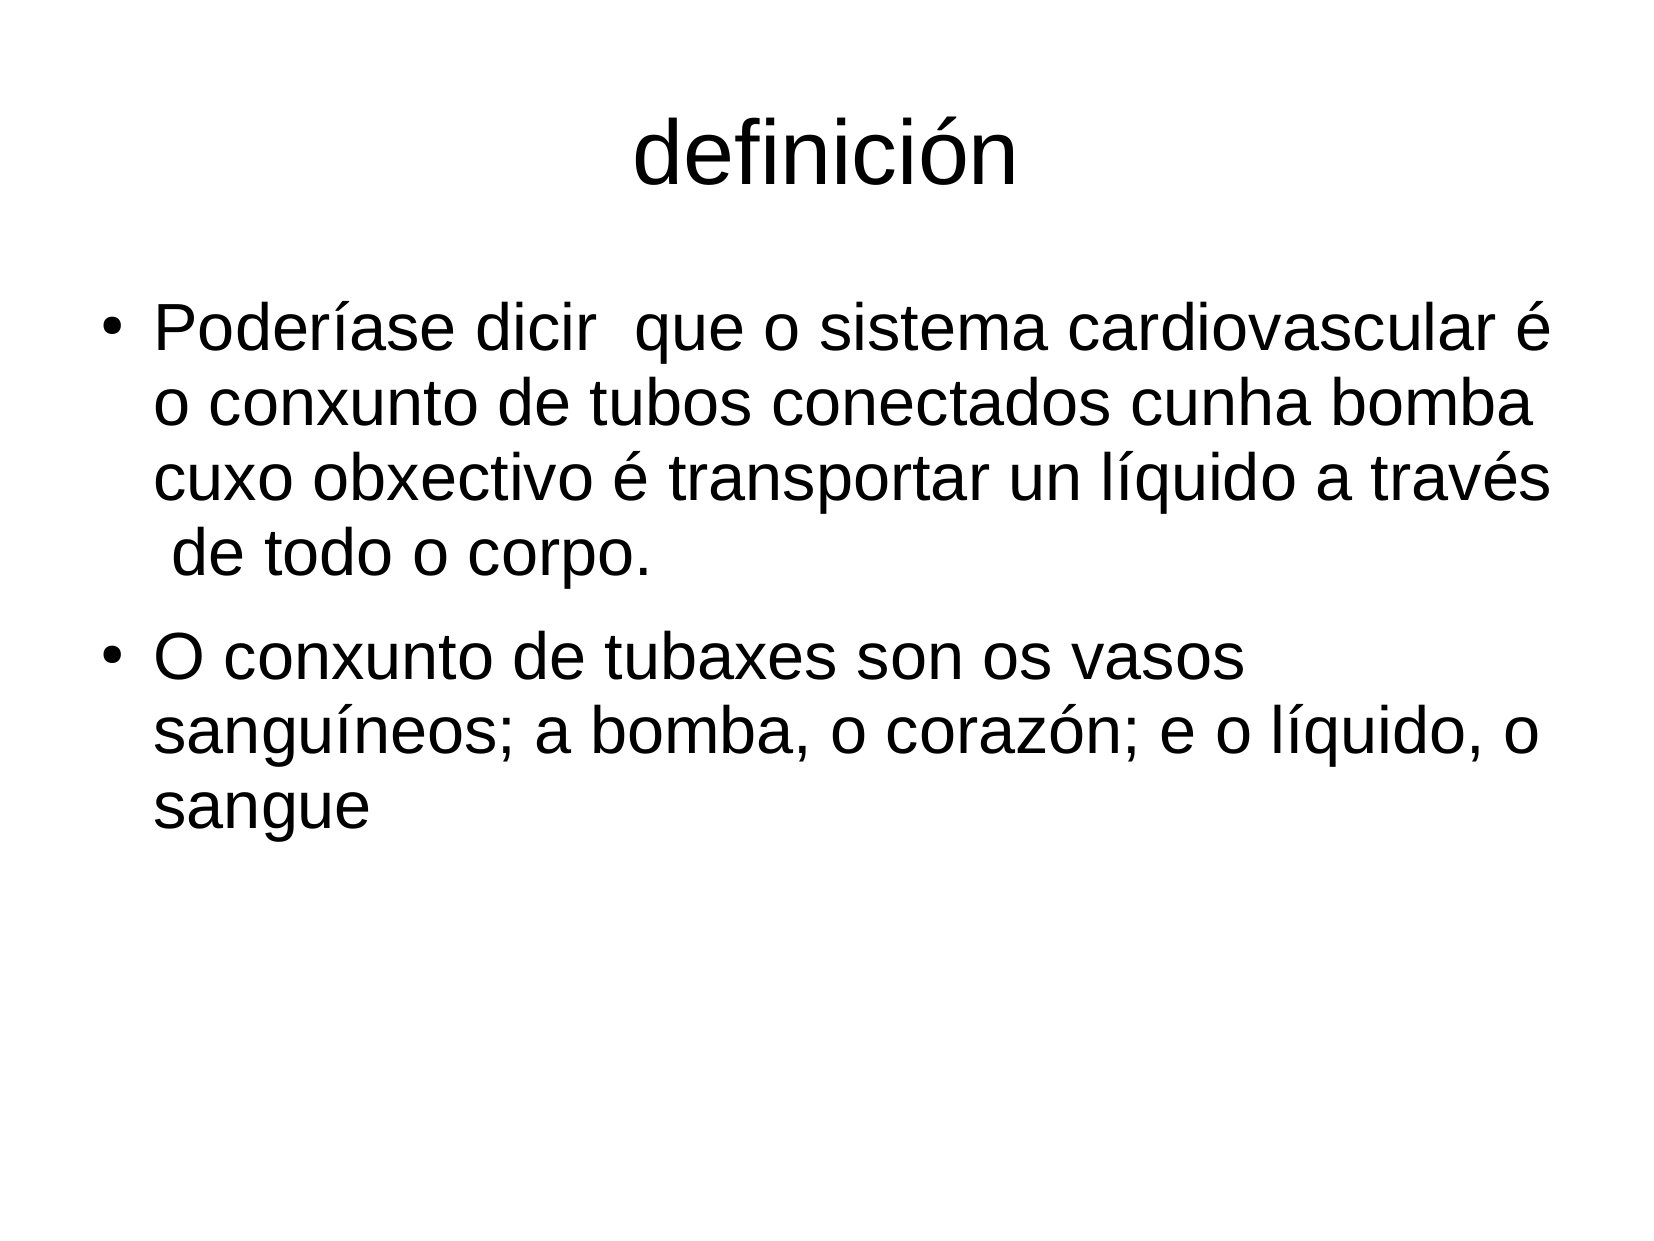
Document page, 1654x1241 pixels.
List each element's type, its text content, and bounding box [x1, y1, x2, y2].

title definición [82, 49, 1571, 257]
list Poderíase dicir que o sistema cardiovascular é o conxunto de tubos conectados cunha bomba cuxo obxectivo é transportar un líquido a través de todo o corpo. O conxunto de tubaxes son os vasos sanguíneos; a bomba, o corazón; e o líquido, o sangue [82, 290, 1571, 1010]
